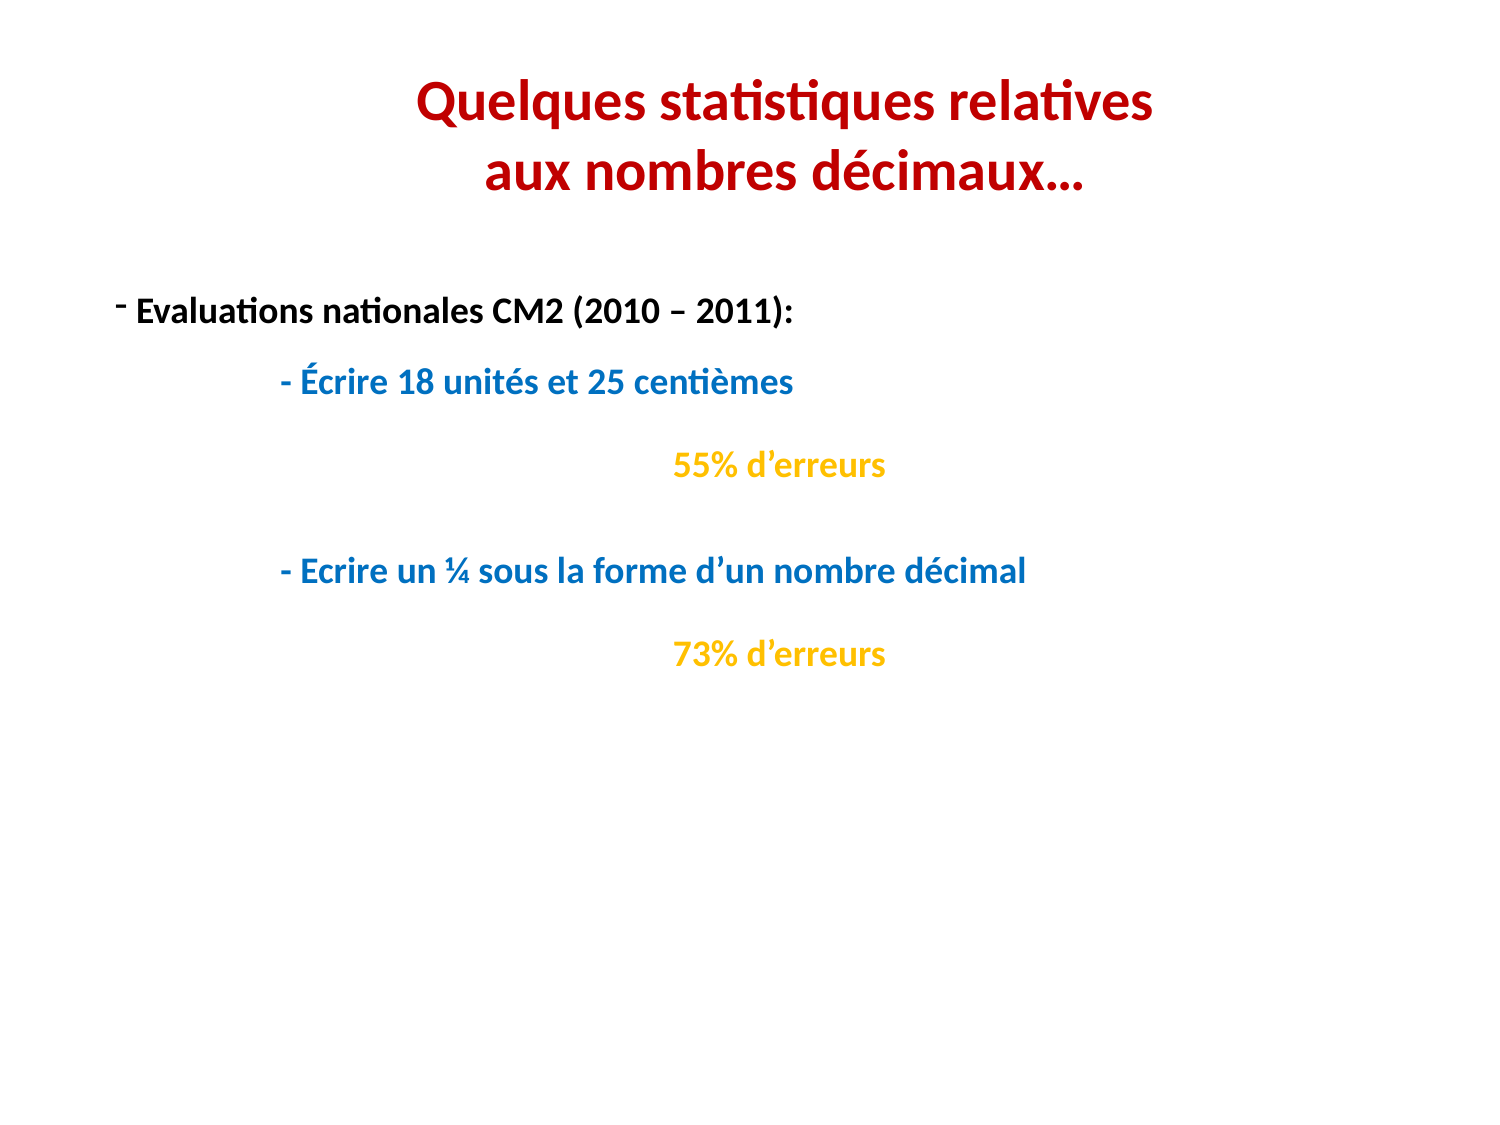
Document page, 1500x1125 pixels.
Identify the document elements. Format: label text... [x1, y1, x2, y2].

text_box Evaluations nationales CM2 (2010 – 2011): [100, 278, 1388, 339]
text_box - Ecrire un ¼ sous la forme d’un nombre décimal [265, 538, 1294, 599]
text_box - Écrire 18 unités et 25 centièmes [265, 349, 1294, 410]
text_box 73% d’erreurs [265, 621, 1294, 682]
text_box Quelques statistiques relatives aux nombres décimaux… [383, 54, 1187, 210]
text_box 55% d’erreurs [265, 432, 1294, 493]
